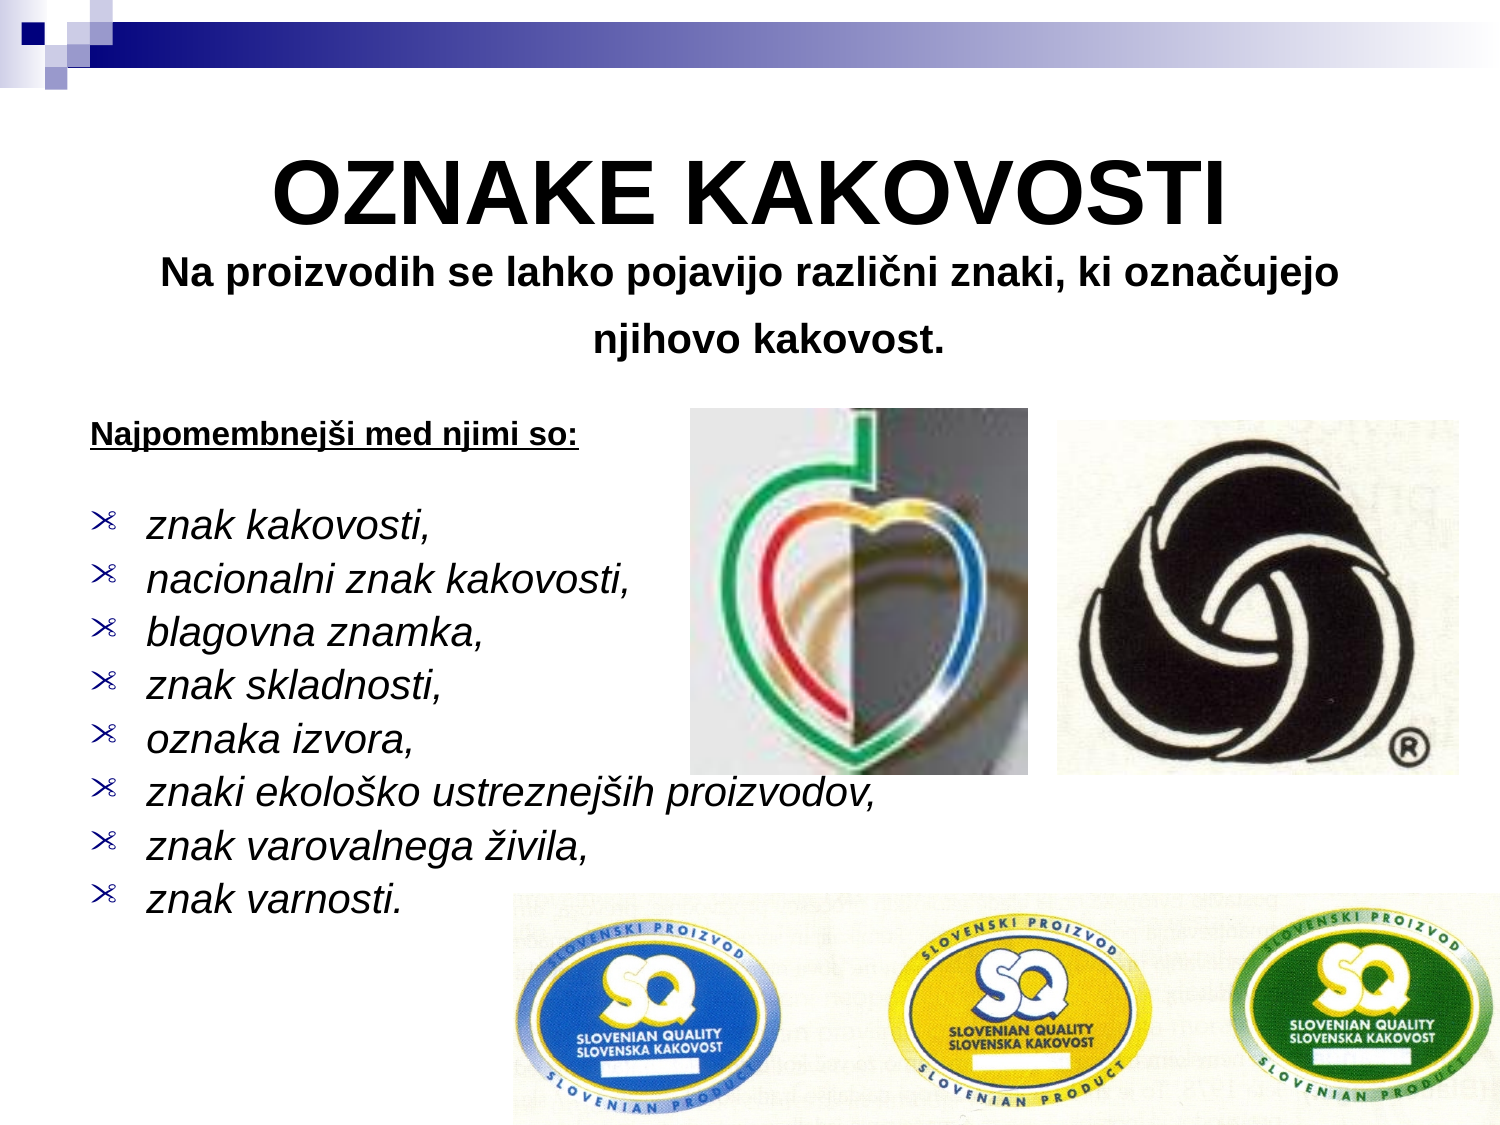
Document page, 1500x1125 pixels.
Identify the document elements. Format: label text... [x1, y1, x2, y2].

title OZNAKE KAKOVOSTI [75, 75, 1425, 243]
picture [513, 893, 1500, 1125]
picture [1057, 420, 1459, 775]
picture [690, 408, 1028, 775]
list Na proizvodih se lahko pojavijo različni znaki, ki označujejo njihovo kakovost. Najpomembnejši med njimi so: znak kakovosti, nacionalni znak kakovosti, blagovna znamka, znak skladnosti, oznaka izvora, znaki ekološko ustreznejših proizvodov, znak varovalnega živila, znak varnosti. [75, 243, 1425, 963]
